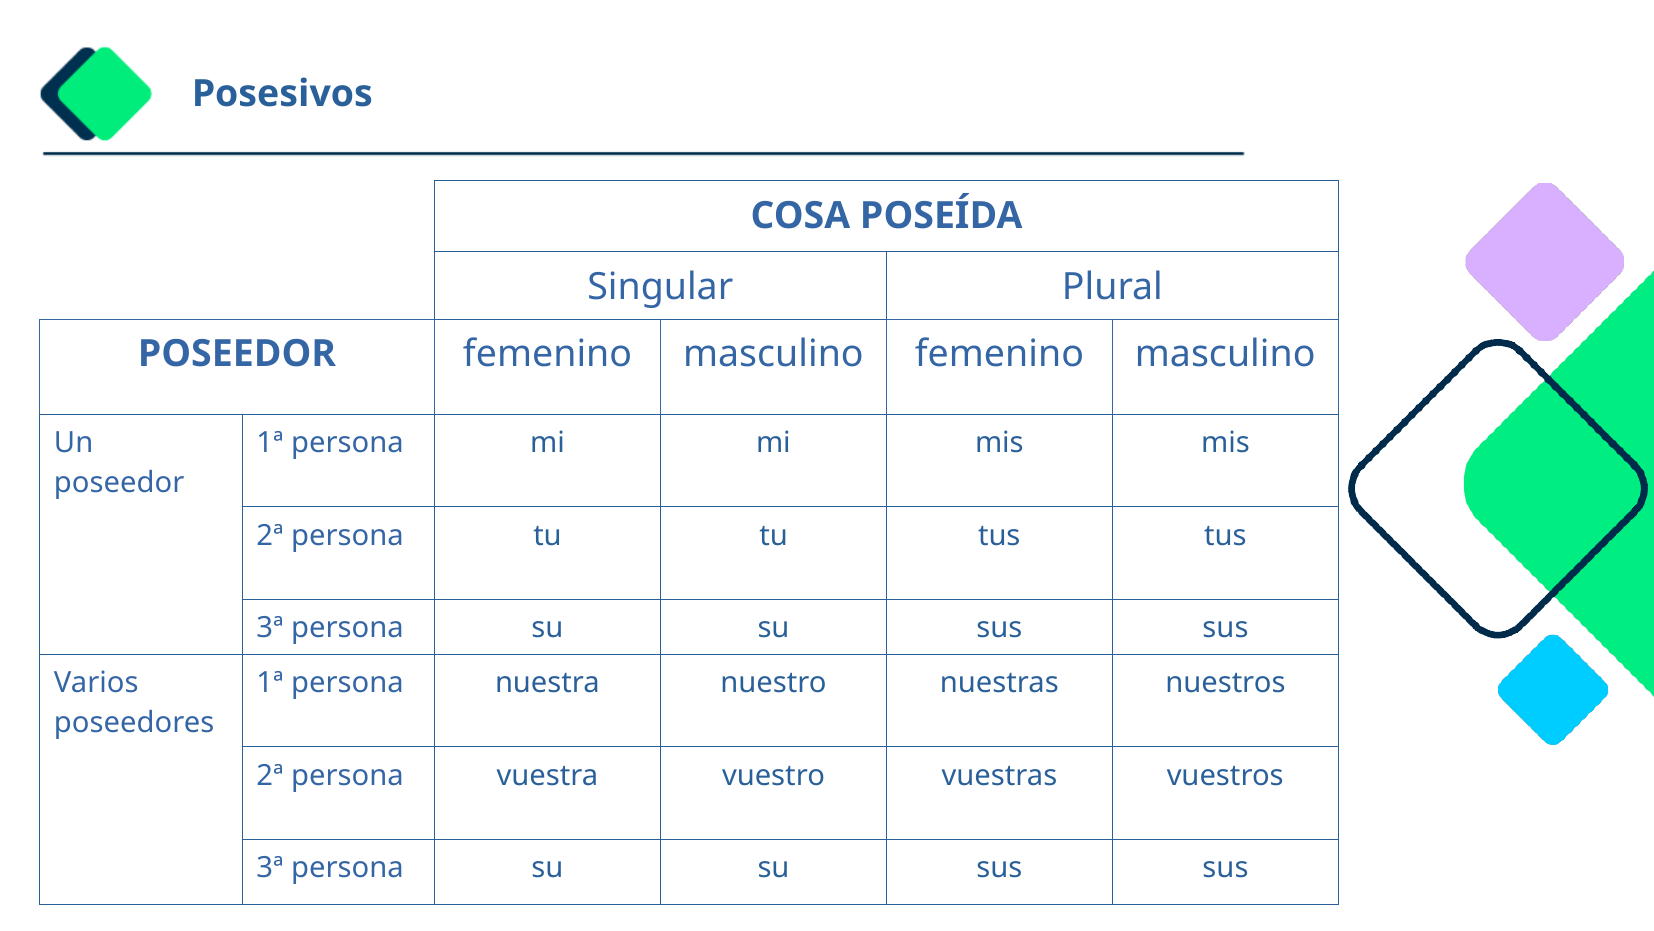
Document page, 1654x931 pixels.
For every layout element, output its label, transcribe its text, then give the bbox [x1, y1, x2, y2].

table_cell Un poseedor [40, 415, 242, 654]
table_cell 2ª persona [243, 747, 434, 839]
table_cell su [435, 840, 660, 904]
table_cell Varios poseedores [40, 655, 242, 904]
picture [29, 0, 1654, 931]
table_cell tus [1113, 507, 1338, 599]
table_cell POSEEDOR [40, 320, 434, 414]
table_cell vuestro [661, 747, 886, 839]
table_cell nuestras [887, 655, 1112, 746]
table_cell tus [887, 507, 1112, 599]
table_cell masculino [661, 320, 886, 414]
table_cell vuestras [887, 747, 1112, 839]
table_cell su [435, 600, 660, 654]
table_cell sus [887, 840, 1112, 904]
table_cell sus [887, 600, 1112, 654]
table_cell vuestros [1113, 747, 1338, 839]
table_cell 1ª persona [243, 655, 434, 746]
table_cell 3ª persona [243, 840, 434, 904]
table_cell sus [1113, 840, 1338, 904]
table_cell 1ª persona [243, 415, 434, 506]
table_cell nuestra [435, 655, 660, 746]
table_cell su [661, 600, 886, 654]
table_cell tu [435, 507, 660, 599]
table_cell mi [661, 415, 886, 506]
table_cell femenino [887, 320, 1112, 414]
table_header COSA POSEÍDA [435, 181, 1338, 251]
table_cell mi [435, 415, 660, 506]
table_cell nuestros [1113, 655, 1338, 746]
table_cell femenino [435, 320, 660, 414]
table_cell vuestra [435, 747, 660, 839]
table_cell Singular [435, 252, 886, 319]
table_cell su [661, 840, 886, 904]
table_cell [39, 251, 434, 319]
table_header [40, 181, 434, 251]
table_cell mis [1113, 415, 1338, 506]
table_cell nuestro [661, 655, 886, 746]
table_cell 3ª persona [243, 600, 434, 654]
table_cell tu [661, 507, 886, 599]
table_cell masculino [1113, 320, 1338, 414]
table_cell Plural [887, 252, 1338, 319]
table_cell sus [1113, 600, 1338, 654]
text_box Posesivos [177, 59, 621, 121]
table_cell mis [887, 415, 1112, 506]
table_cell 2ª persona [243, 507, 434, 599]
